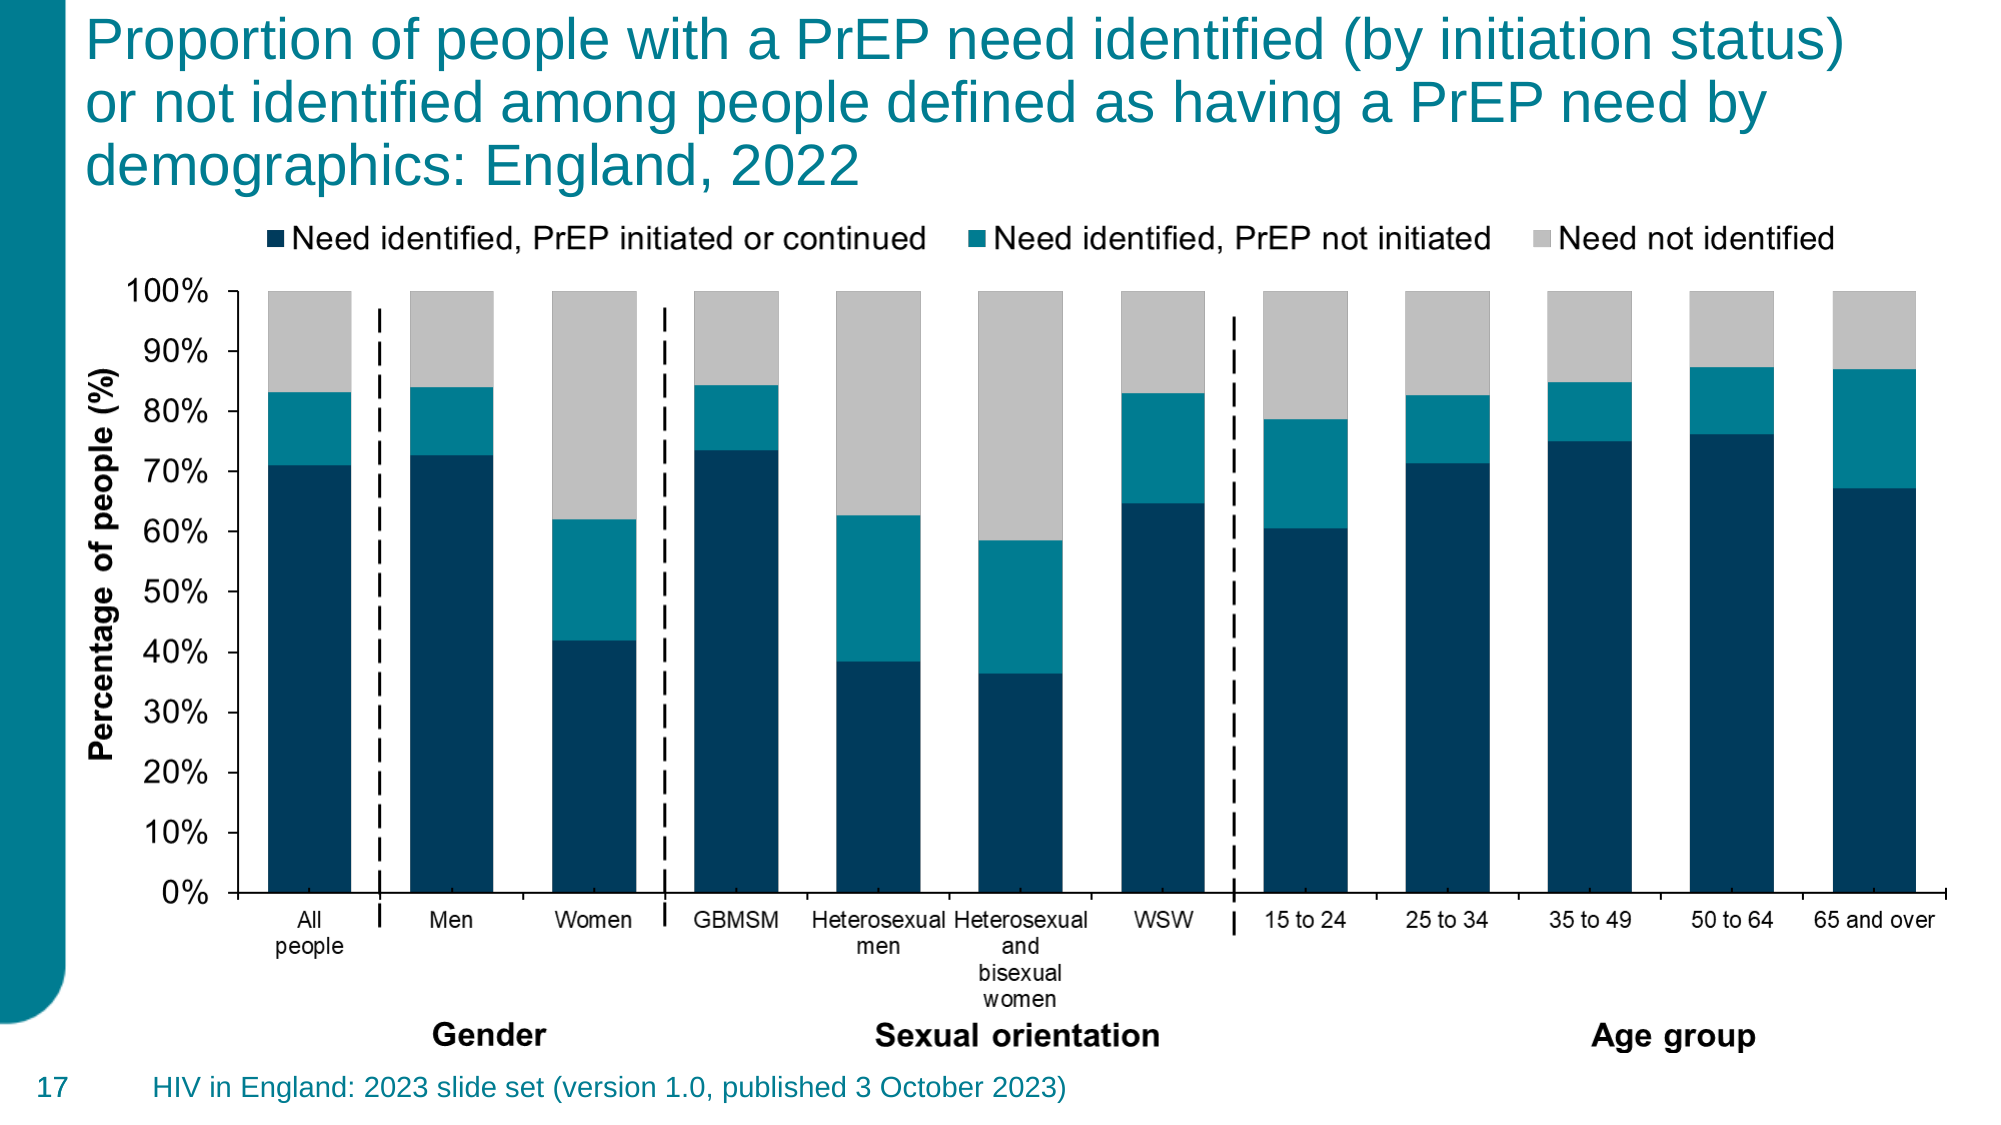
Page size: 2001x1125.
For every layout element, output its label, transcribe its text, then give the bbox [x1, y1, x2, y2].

text_box HIV in England: 2023 slide set (version 1.0, published 3 October 2023) [137, 1056, 1780, 1116]
text_box [21, 1056, 120, 1117]
title Proportion of people with a PrEP need identified (by initiation status) or not identified among people defined as having a PrEP need by demographics: England, 2022 [70, 1, 1930, 183]
picture [68, 213, 1956, 1053]
